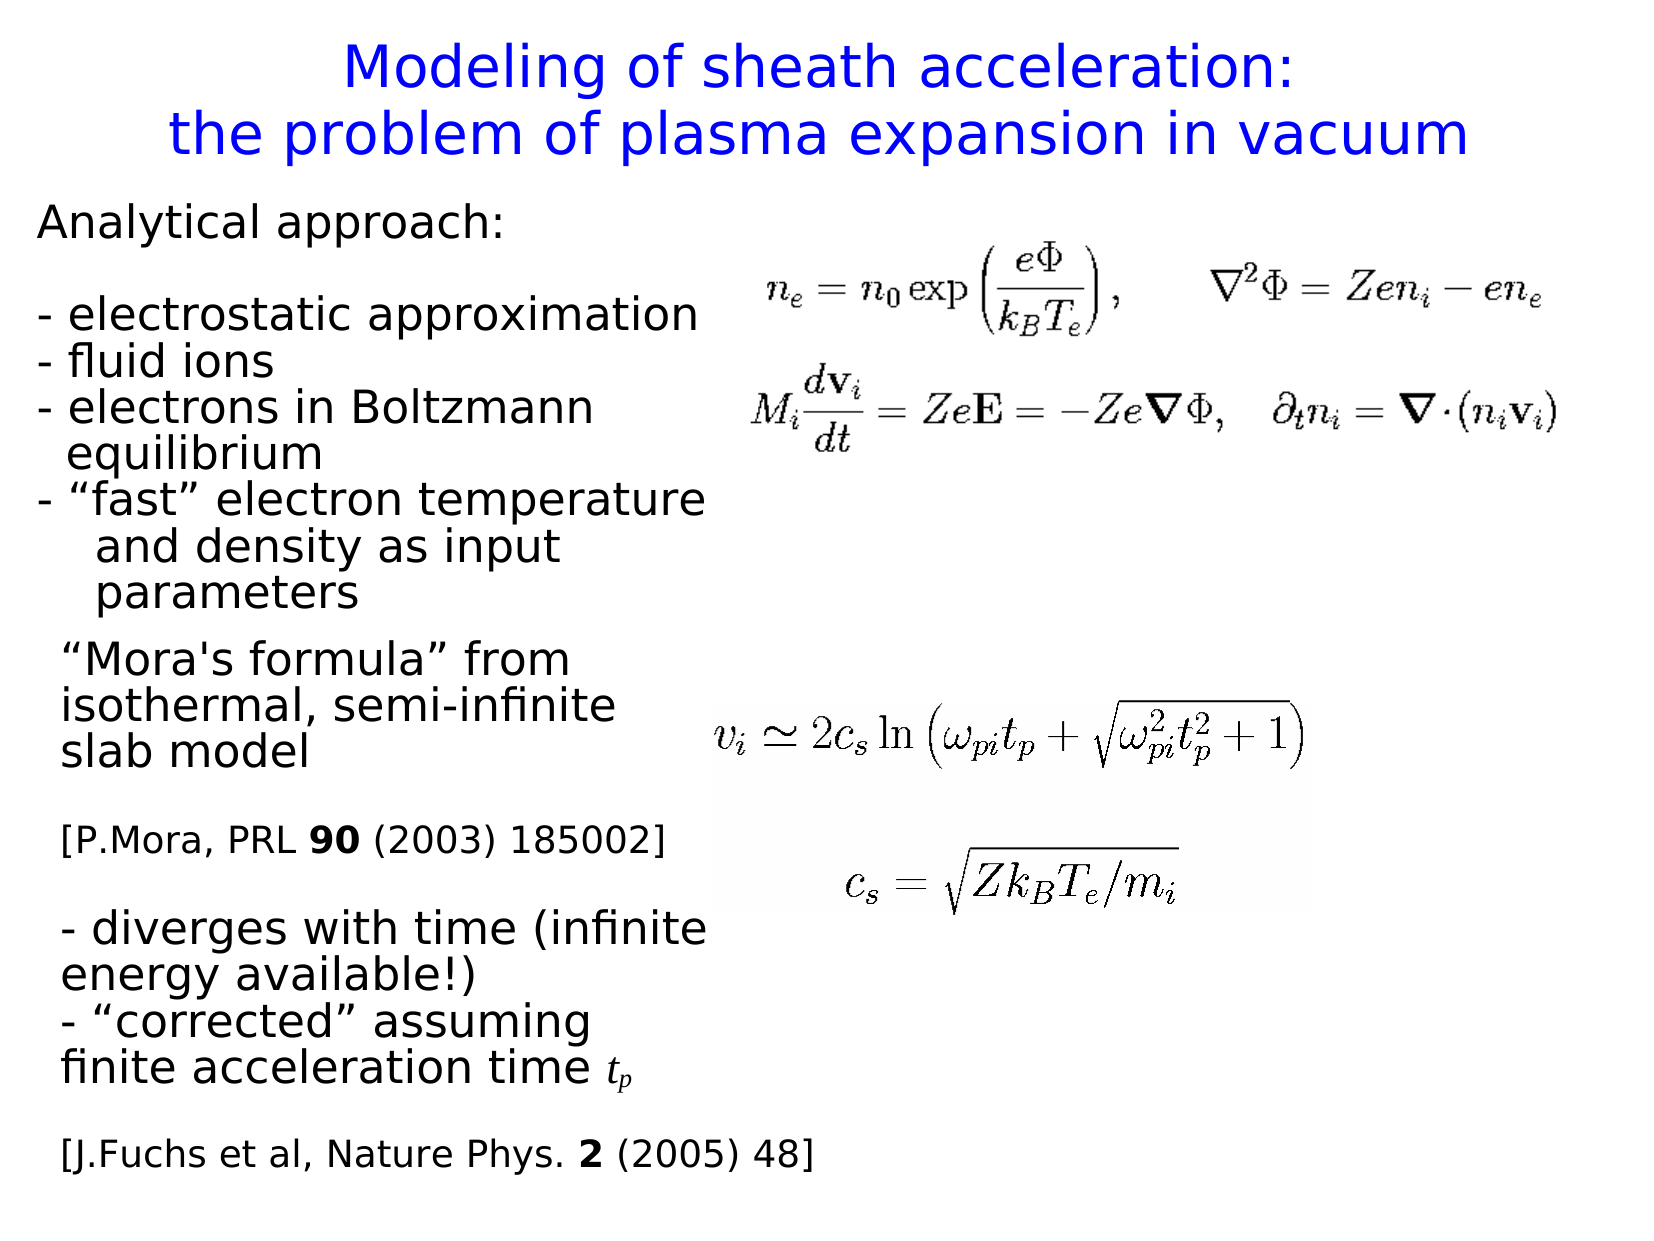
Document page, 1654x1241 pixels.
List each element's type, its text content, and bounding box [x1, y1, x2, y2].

picture [816, 699, 1312, 918]
text_box “Mora's formula” from isothermal, semi-infinite slab model [P.Mora, PRL 90 (2003) 185002] - diverges with time (infinite energy available!) - “corrected” assuming finite acceleration time tp [J.Fuchs et al, Nature Phys. 2 (2005) 48] [45, 630, 816, 1218]
picture [748, 240, 1562, 455]
text_box Analytical approach: - electrostatic approximation - fluid ions - electrons in Boltzmann equilibrium - “fast” electron temperature and density as input parameters [21, 193, 725, 633]
text_box Modeling of sheath acceleration: the problem of plasma expansion in vacuum [153, 27, 1487, 176]
